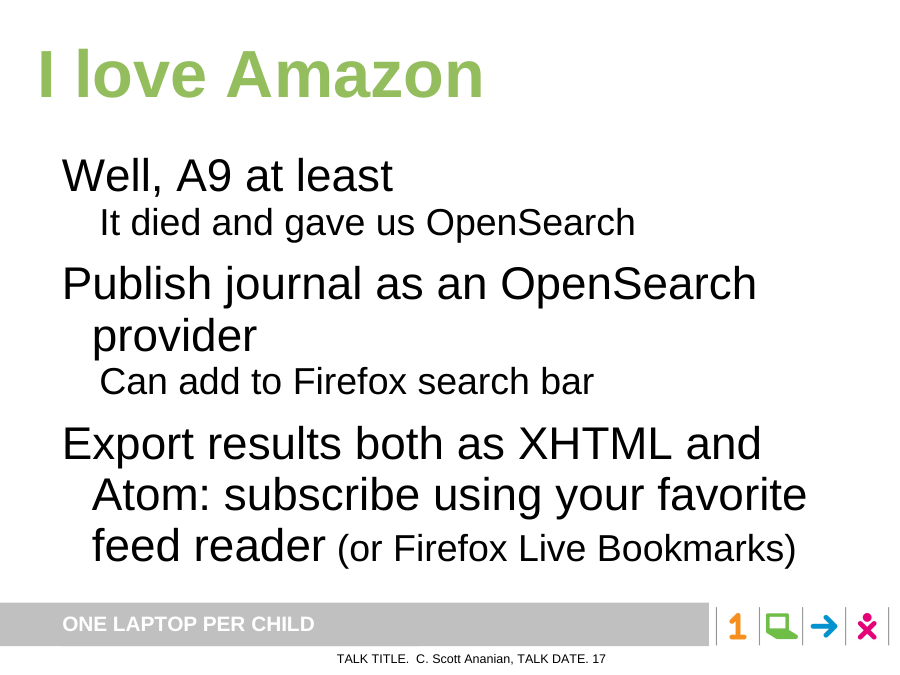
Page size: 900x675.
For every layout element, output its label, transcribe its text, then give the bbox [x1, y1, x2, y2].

list Well, A9 at least It died and gave us OpenSearch Publish journal as an OpenSearch provider Can add to Firefox search bar Export results both as XHTML and Atom: subscribe using your favorite feed reader (or Firefox Live Bookmarks) [61, 150, 844, 675]
picture [844, 598, 898, 655]
title I love Amazon [37, 37, 856, 211]
